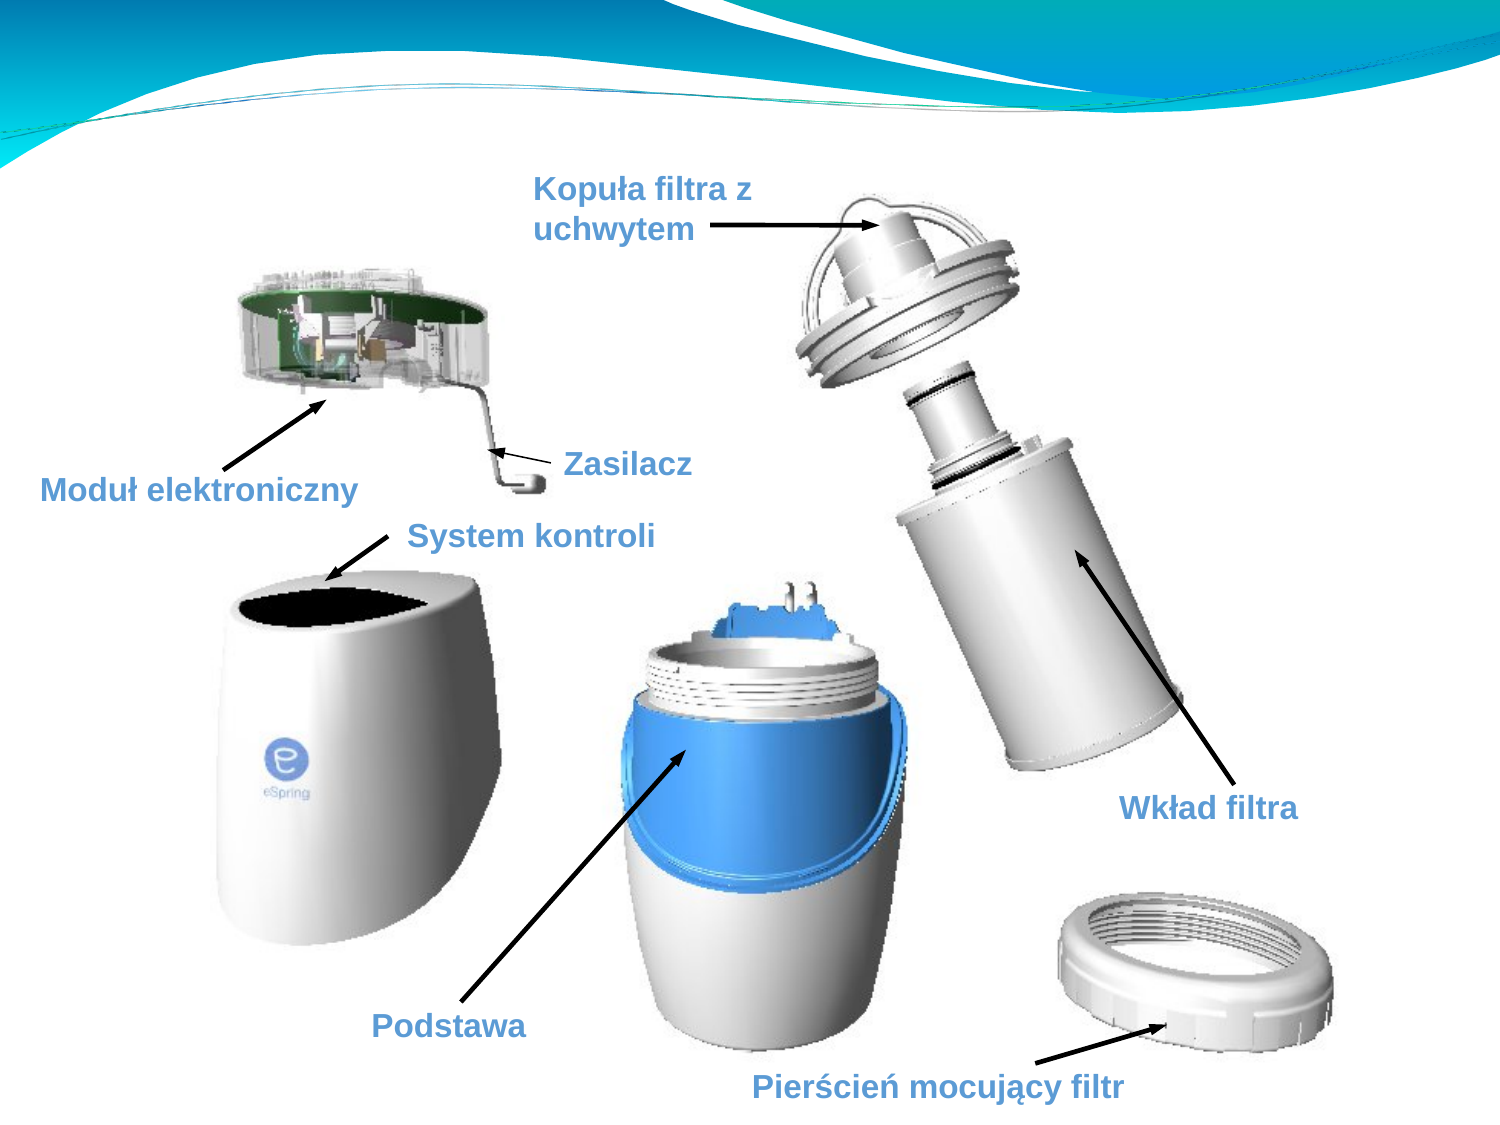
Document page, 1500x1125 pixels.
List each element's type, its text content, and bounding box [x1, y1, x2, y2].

text_box Wkład filtra [1104, 778, 1476, 835]
text_box Pierścień mocujący filtr [736, 1057, 1213, 1114]
text_box Kopuła filtra z uchwytem [518, 159, 908, 255]
text_box Podstawa [356, 996, 606, 1053]
text_box Zasilacz [548, 434, 877, 490]
picture [137, 168, 1363, 1087]
text_box System kontroli [392, 506, 815, 563]
text_box Moduł elektroniczny [24, 460, 388, 516]
